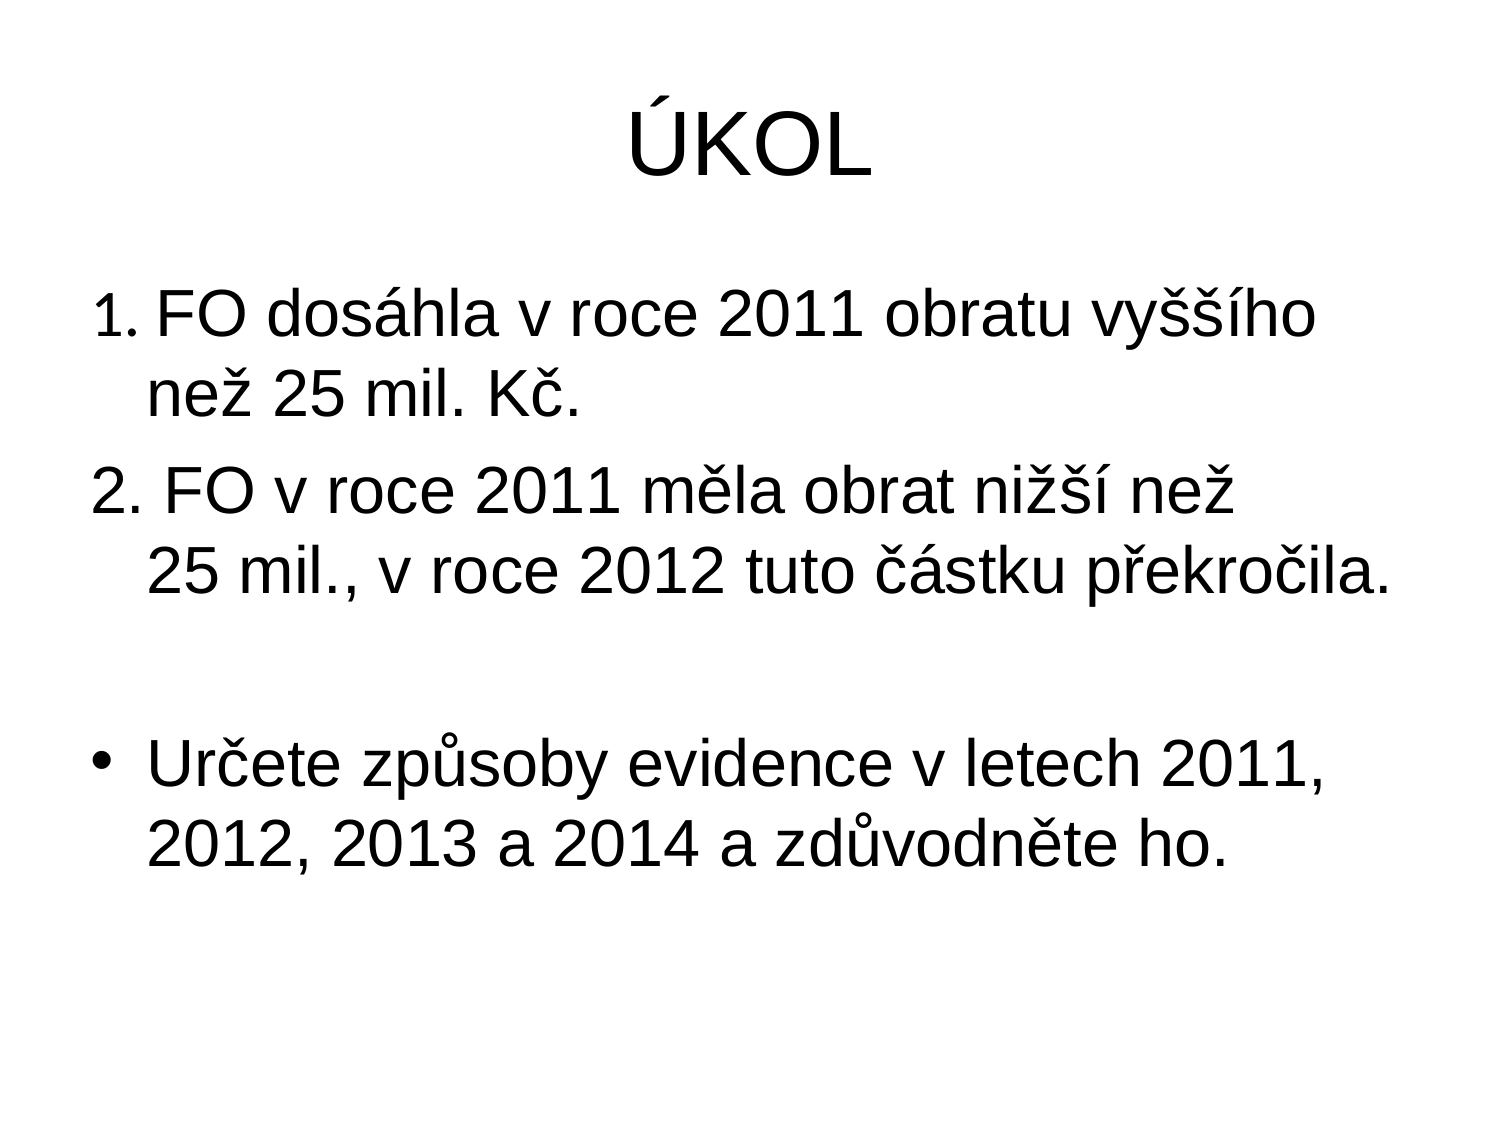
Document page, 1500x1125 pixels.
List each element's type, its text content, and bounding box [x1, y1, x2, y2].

title ÚKOL [75, 45, 1426, 233]
list 1. FO dosáhla v roce 2011 obratu vyššího než 25 mil. Kč. 2. FO v roce 2011 měla obrat nižší než 25 mil., v roce 2012 tuto částku překročila. Určete způsoby evidence v letech 2011, 2012, 2013 a 2014 a zdůvodněte ho. [75, 262, 1426, 1006]
